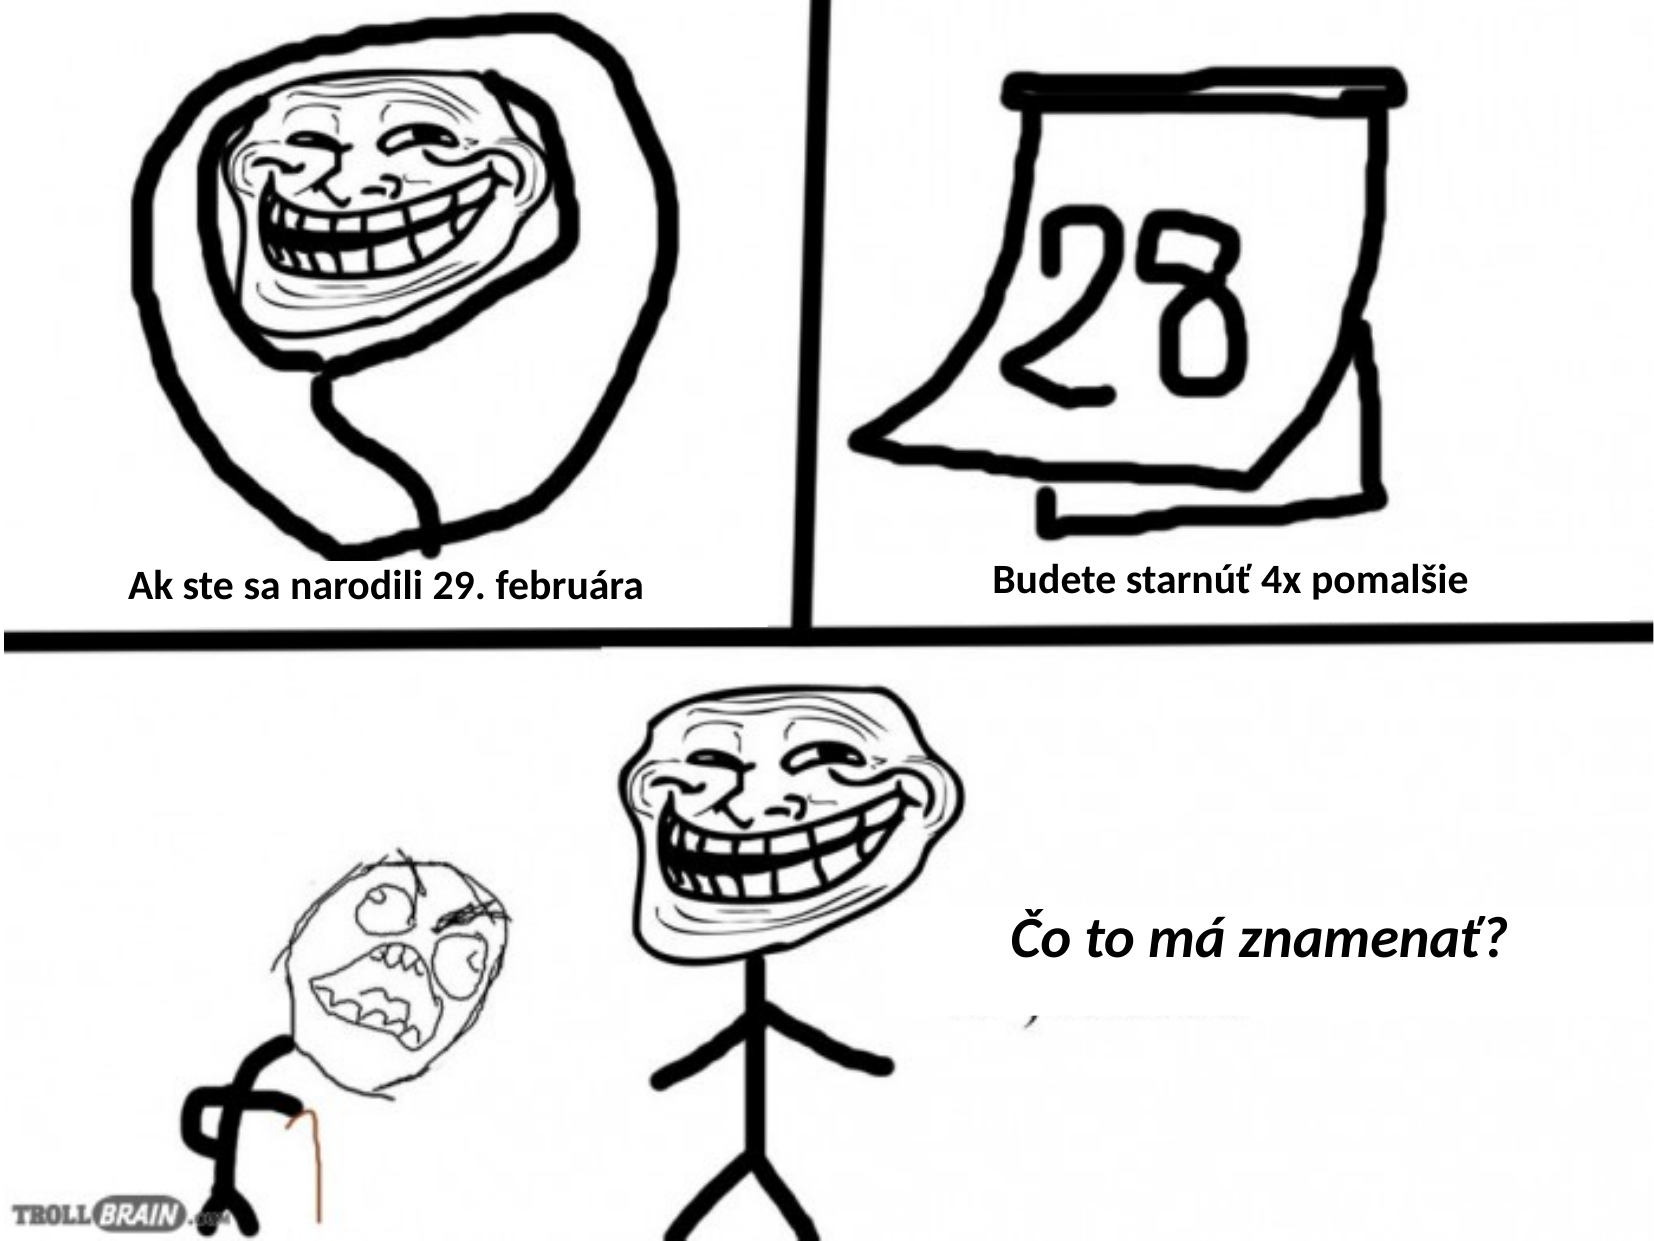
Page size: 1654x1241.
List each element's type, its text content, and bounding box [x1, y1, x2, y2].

picture [4, 0, 1654, 1241]
text_box Budete starnúť 4x pomalšie [831, 555, 1630, 621]
text_box Ak ste sa narodili 29. februára [4, 561, 768, 627]
text_box Čo to má znamenať? [884, 906, 1648, 1016]
